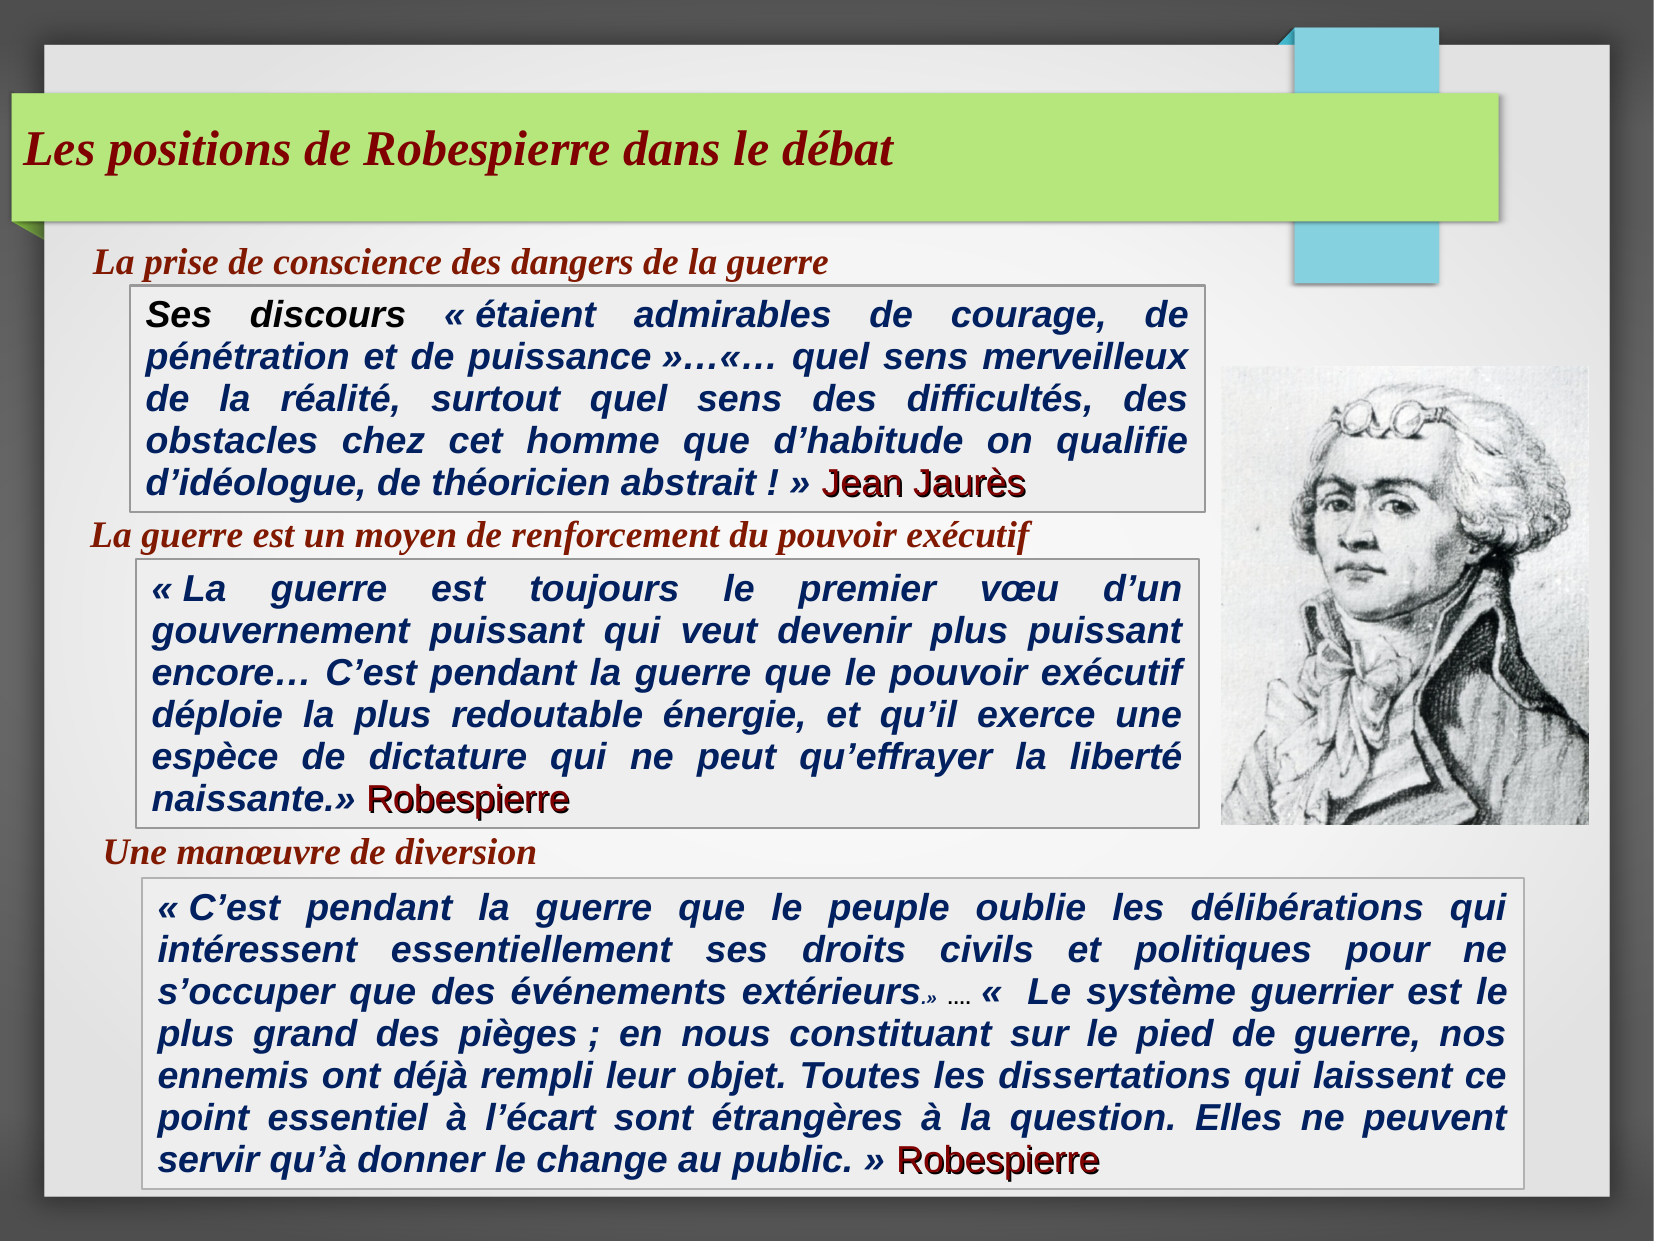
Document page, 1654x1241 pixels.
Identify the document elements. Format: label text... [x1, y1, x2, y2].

title Les positions de Robespierre dans le débat [23, 89, 1205, 208]
text_box « La guerre est toujours le premier vœu d’un gouvernement puissant qui veut devenir plus puissant encore… C’est pendant la guerre que le pouvoir exécutif déploie la plus redoutable énergie, et qu’il exerce une espèce de dictature qui ne peut qu’effrayer la liberté naissante.» Robespierre [135, 559, 1199, 829]
text_box « C’est pendant la guerre que le peuple oublie les délibérations qui intéressent essentiellement ses droits civils et politiques pour ne s’occuper que des événements extérieurs.» …. « Le système guerrier est le plus grand des pièges ; en nous constituant sur le pied de guerre, nos ennemis ont déjà rempli leur objet. Toutes les dissertations qui laissent ce point essentiel à l’écart sont étrangères à la question. Elles ne peuvent servir qu’à donner le change au public. » Robespierre [141, 878, 1524, 1190]
text_box Ses discours « étaient admirables de courage, de pénétration et de puissance »…«… quel sens merveilleux de la réalité, surtout quel sens des difficultés, des obstacles chez cet homme que d’habitude on qualifie d’idéologue, de théoricien abstrait ! » Jean Jaurès [129, 285, 1205, 513]
text_box La prise de conscience des dangers de la guerre [67, 233, 845, 290]
text_box Une manœuvre de diversion [87, 823, 553, 881]
picture [0, 0, 1654, 1241]
text_box La guerre est un moyen de renforcement du pouvoir exécutif [75, 506, 1046, 563]
